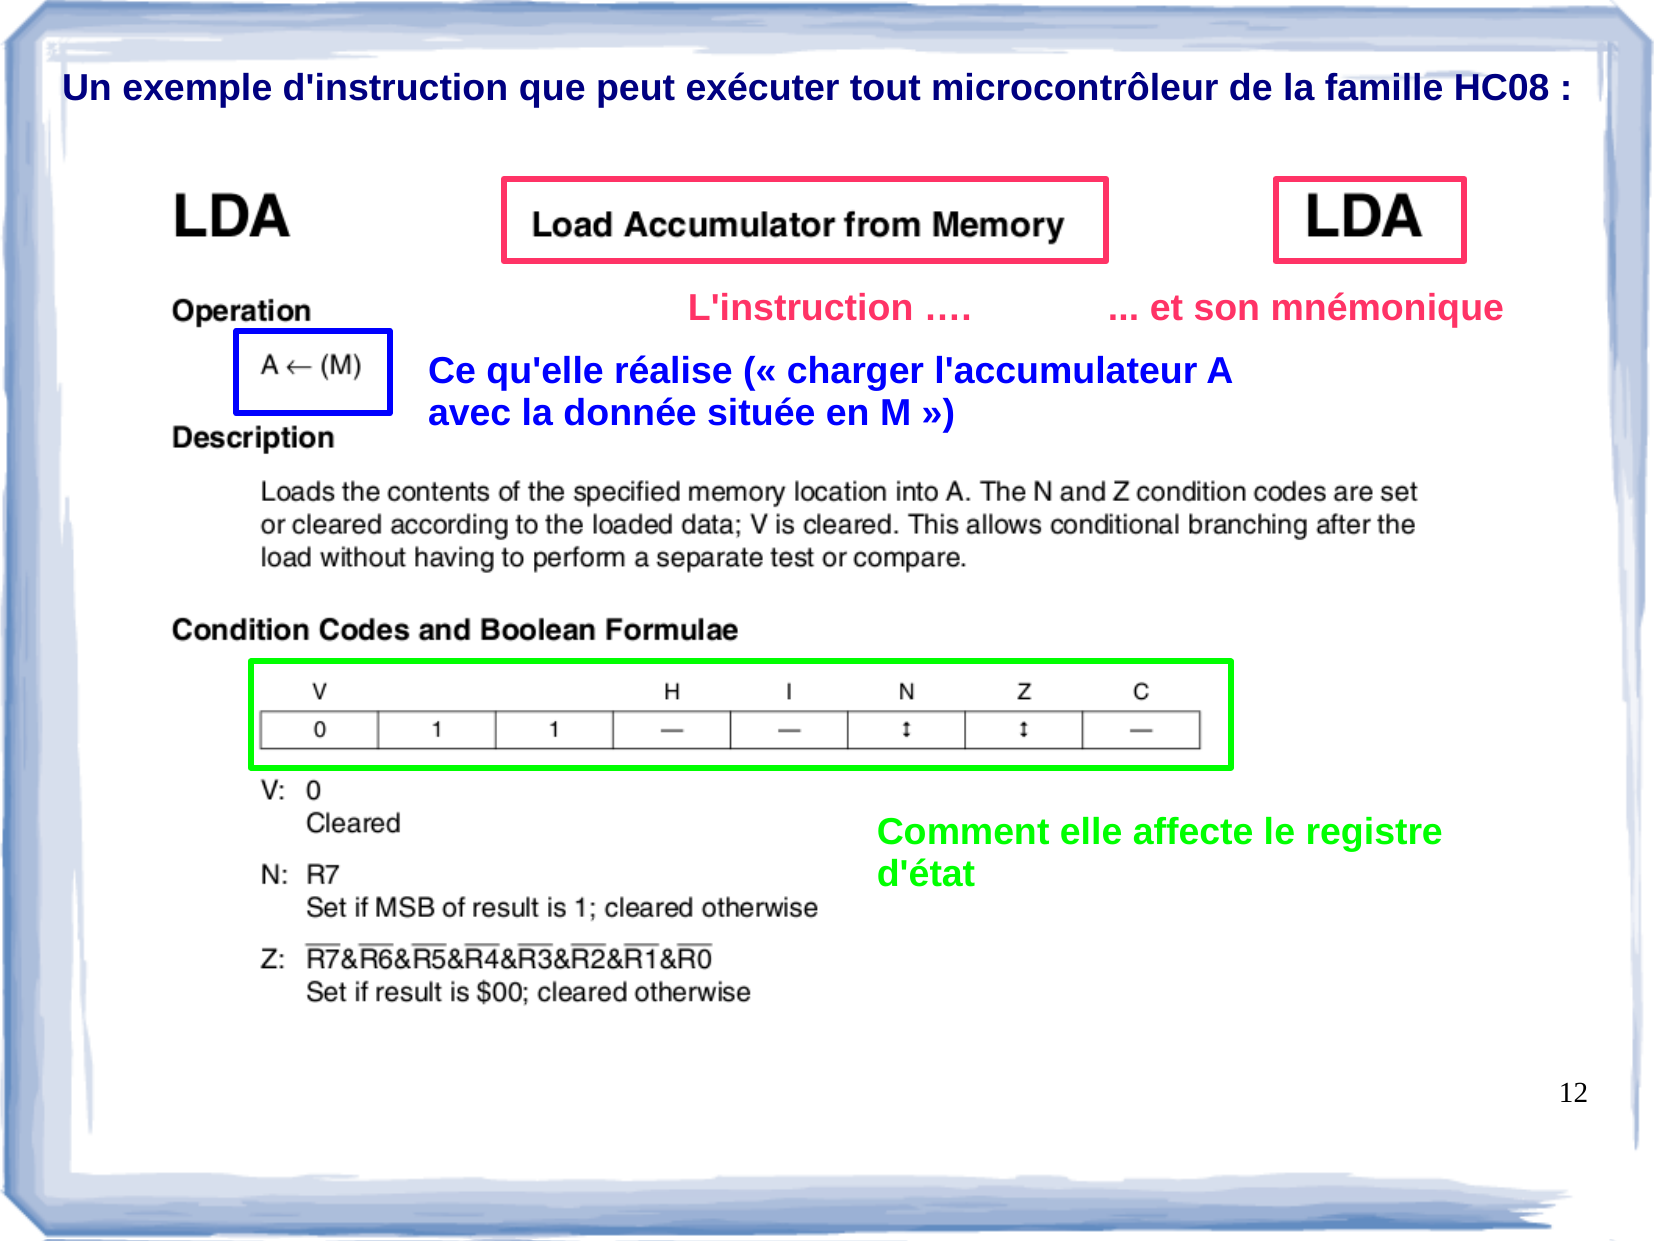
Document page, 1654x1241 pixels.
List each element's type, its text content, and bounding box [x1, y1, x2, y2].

text_box L'instruction …. ... et son mnémonique [673, 279, 1571, 336]
text_box Comment elle affecte le registre d'état [862, 803, 1536, 1052]
picture [0, 0, 1654, 1241]
text_box Un exemple d'instruction que peut exécuter tout microcontrôleur de la famille HC08 : [47, 59, 1595, 116]
text_box Ce qu'elle réalise (« charger l'accumulateur A avec la donnée située en M ») [413, 342, 1312, 442]
